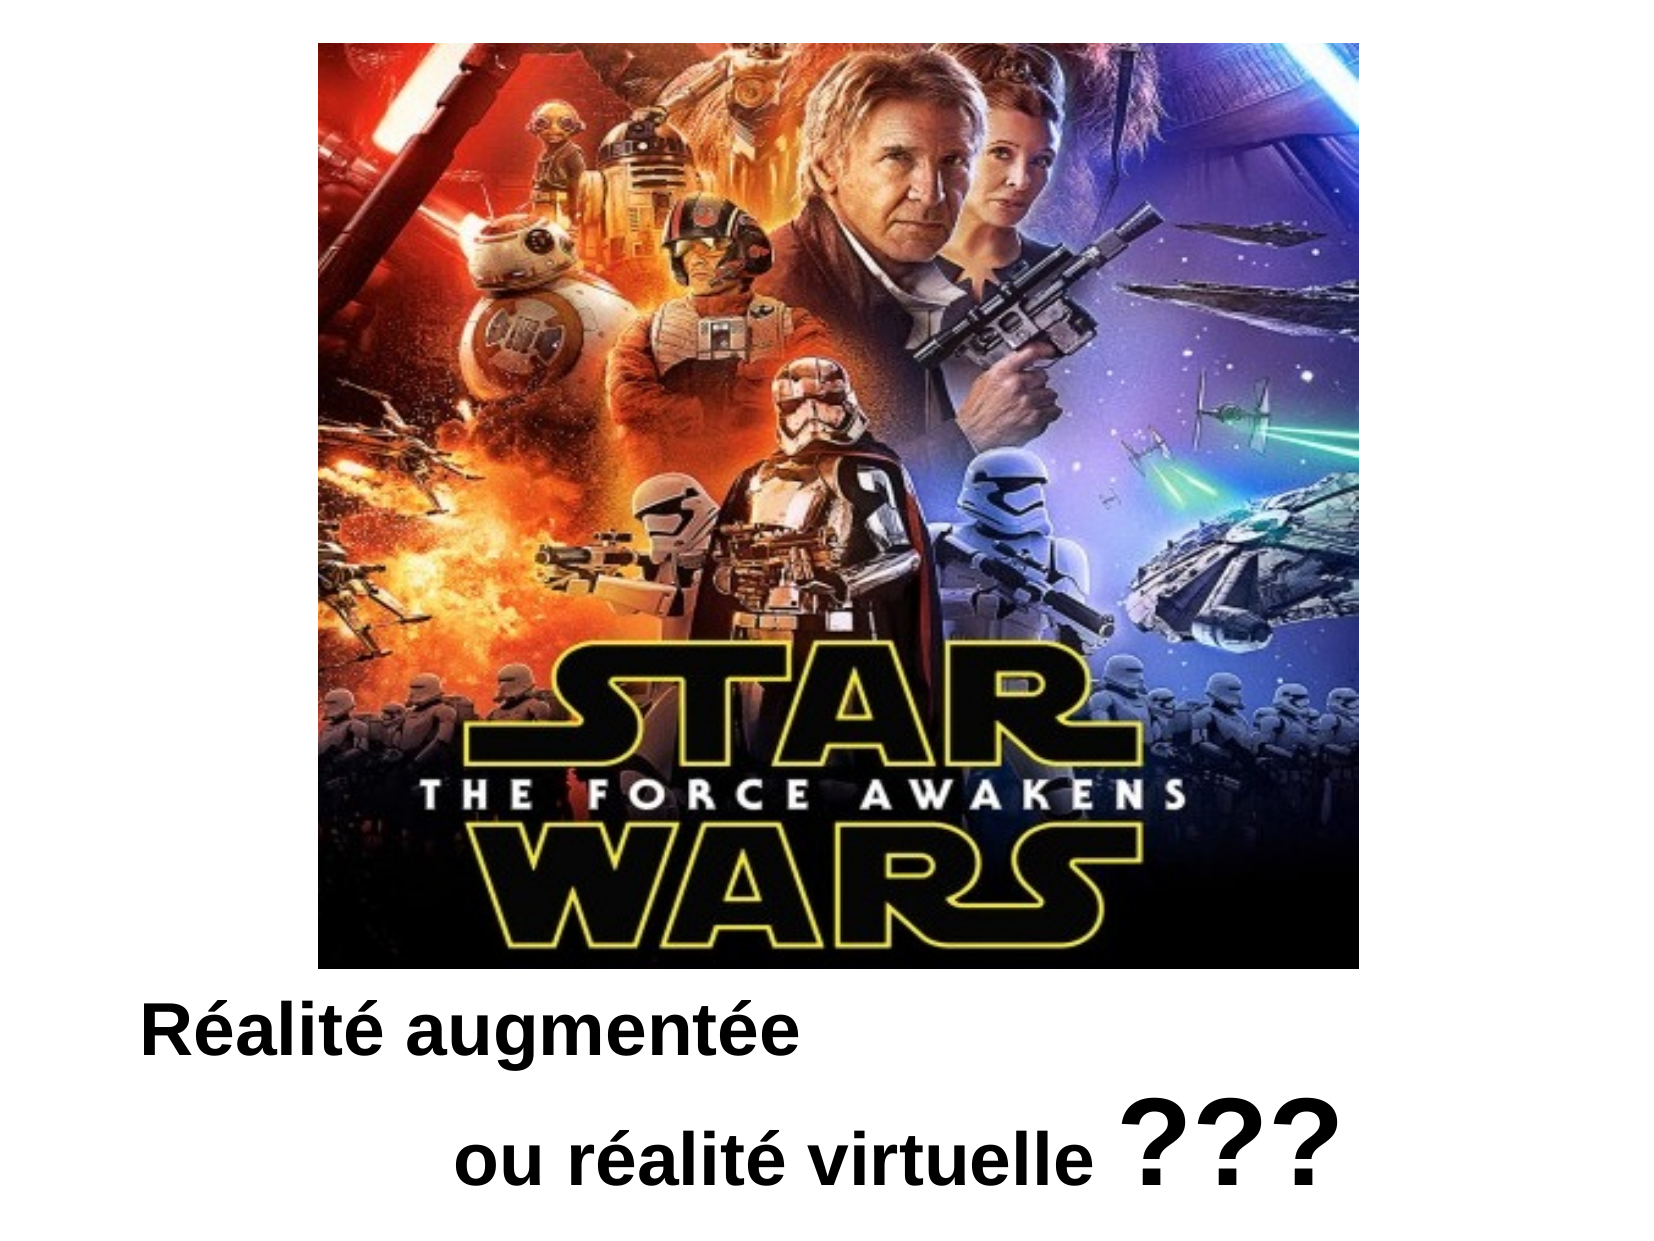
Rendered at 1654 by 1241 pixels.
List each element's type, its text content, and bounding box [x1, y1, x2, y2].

picture [318, 43, 1359, 969]
text_box Réalité augmentée ou réalité virtuelle ??? [0, 980, 1654, 1219]
